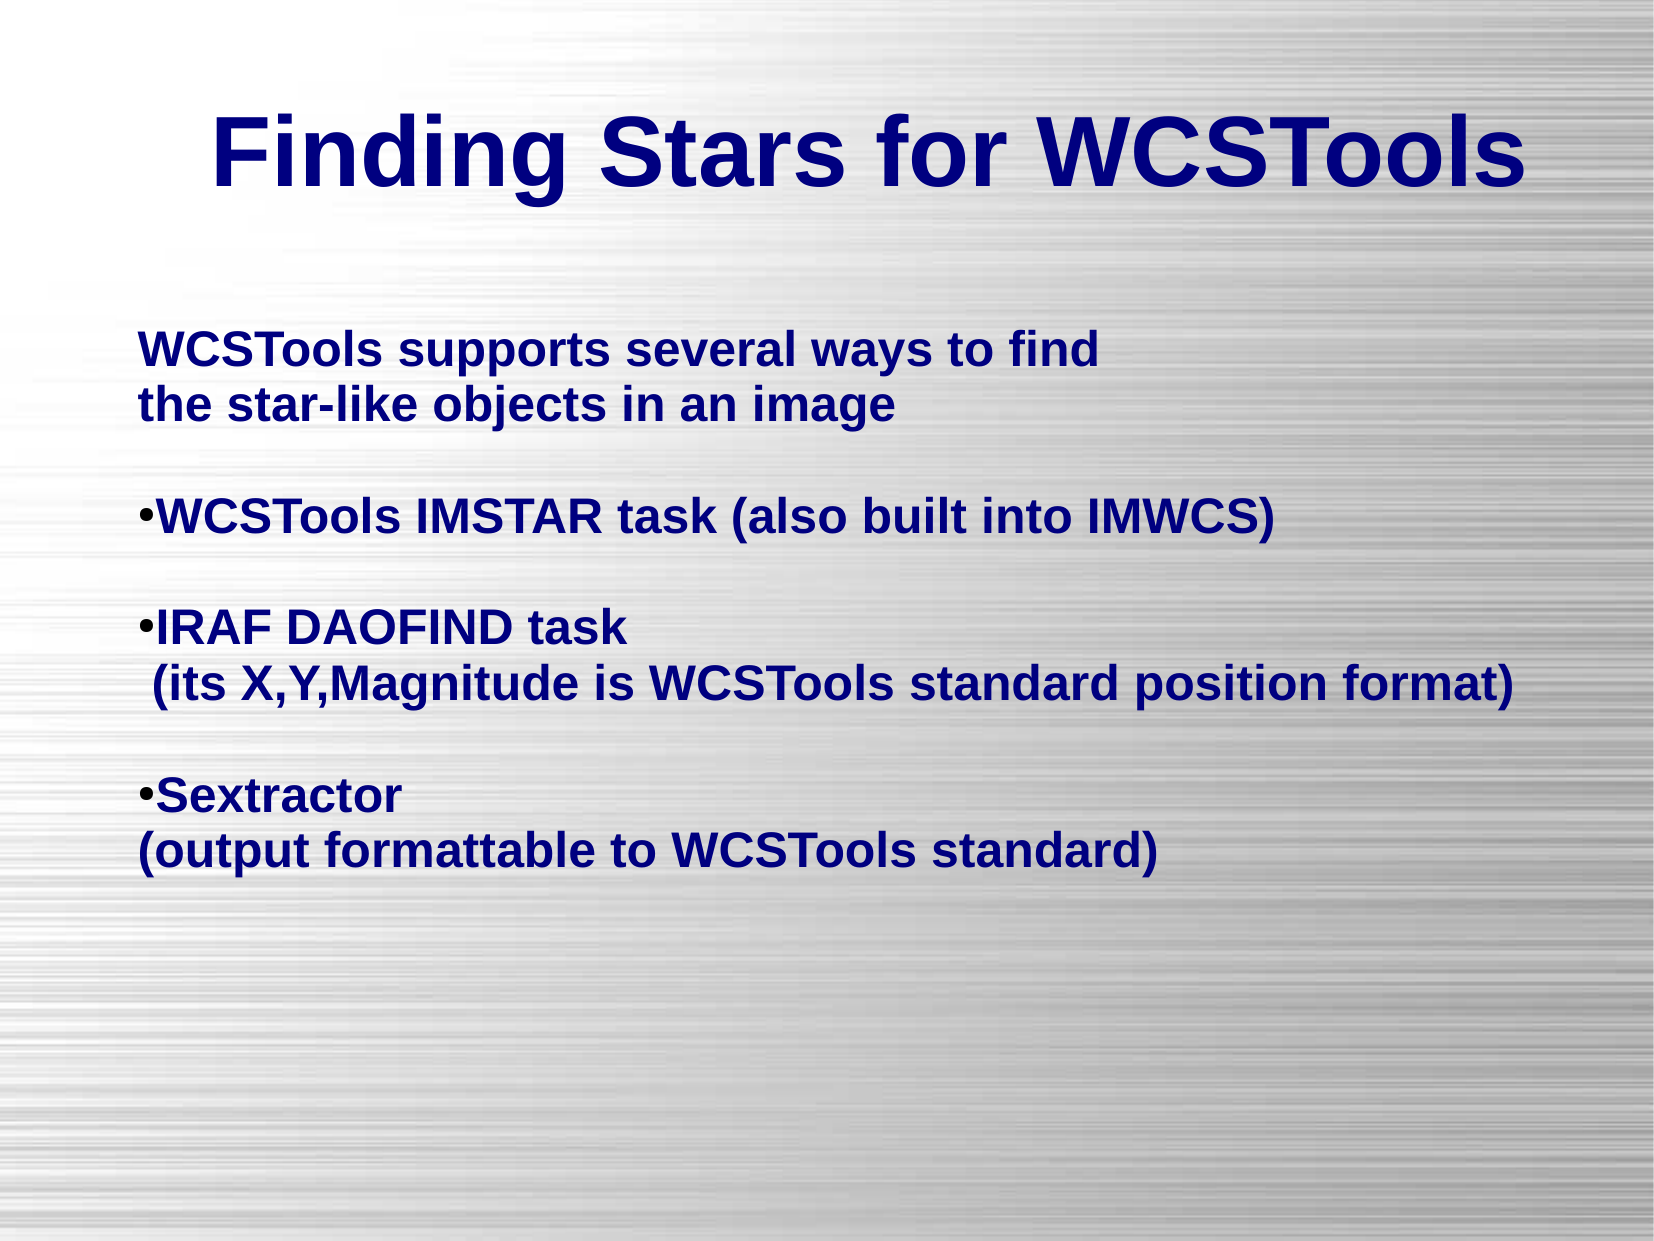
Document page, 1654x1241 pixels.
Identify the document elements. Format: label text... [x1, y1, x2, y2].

text_box Finding Stars for WCSTools [59, 88, 1654, 216]
picture [0, 0, 1654, 1241]
text_box WCSTools supports several ways to find the star-like objects in an image WCSTools IMSTAR task (also built into IMWCS) IRAF DAOFIND task (its X,Y,Magnitude is WCSTools standard position format) Sextractor (output formattable to WCSTools standard) [122, 313, 1531, 899]
